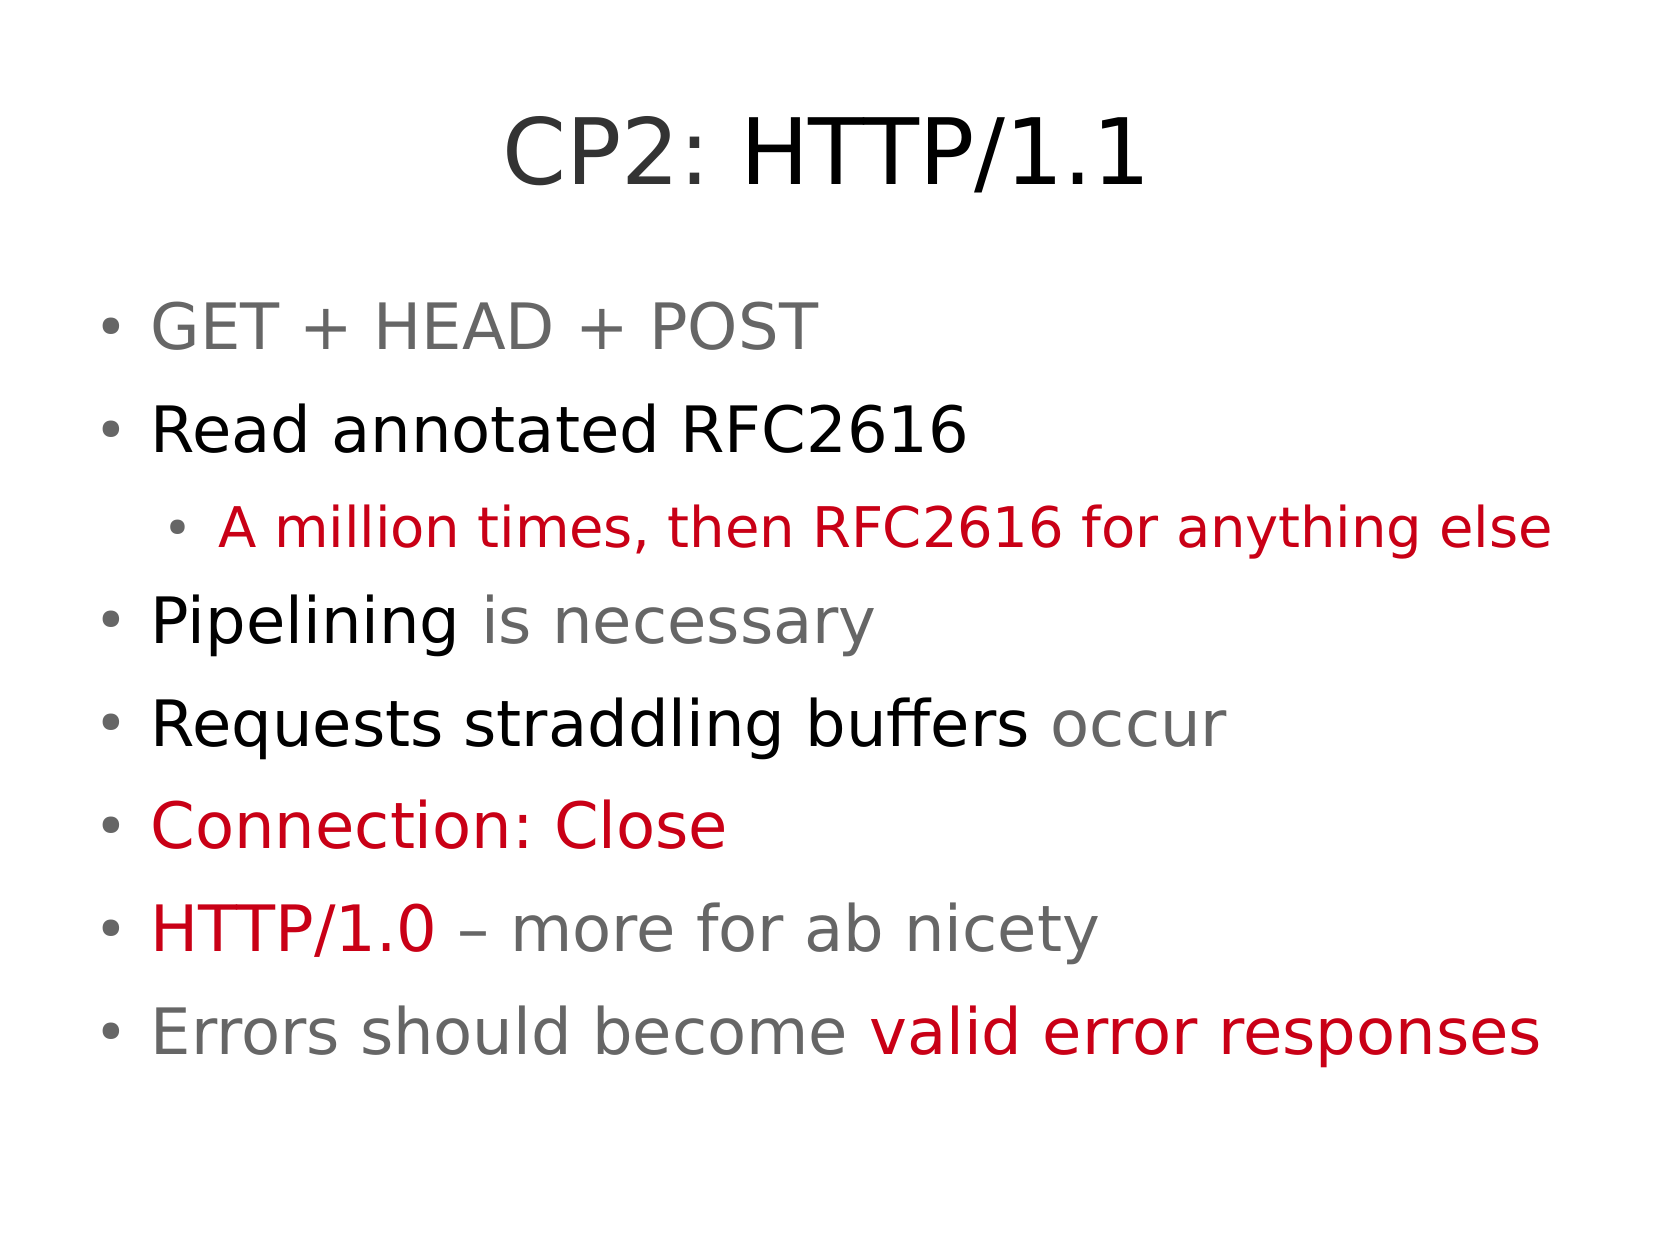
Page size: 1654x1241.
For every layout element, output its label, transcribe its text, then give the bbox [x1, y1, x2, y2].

list GET + HEAD + POST Read annotated RFC2616 A million times, then RFC2616 for anything else Pipelining is necessary Requests straddling buffers occur Connection: Close HTTP/1.0 – more for ab nicety Errors should become valid error responses [82, 290, 1571, 1109]
title CP2: HTTP/1.1 [82, 49, 1571, 257]
